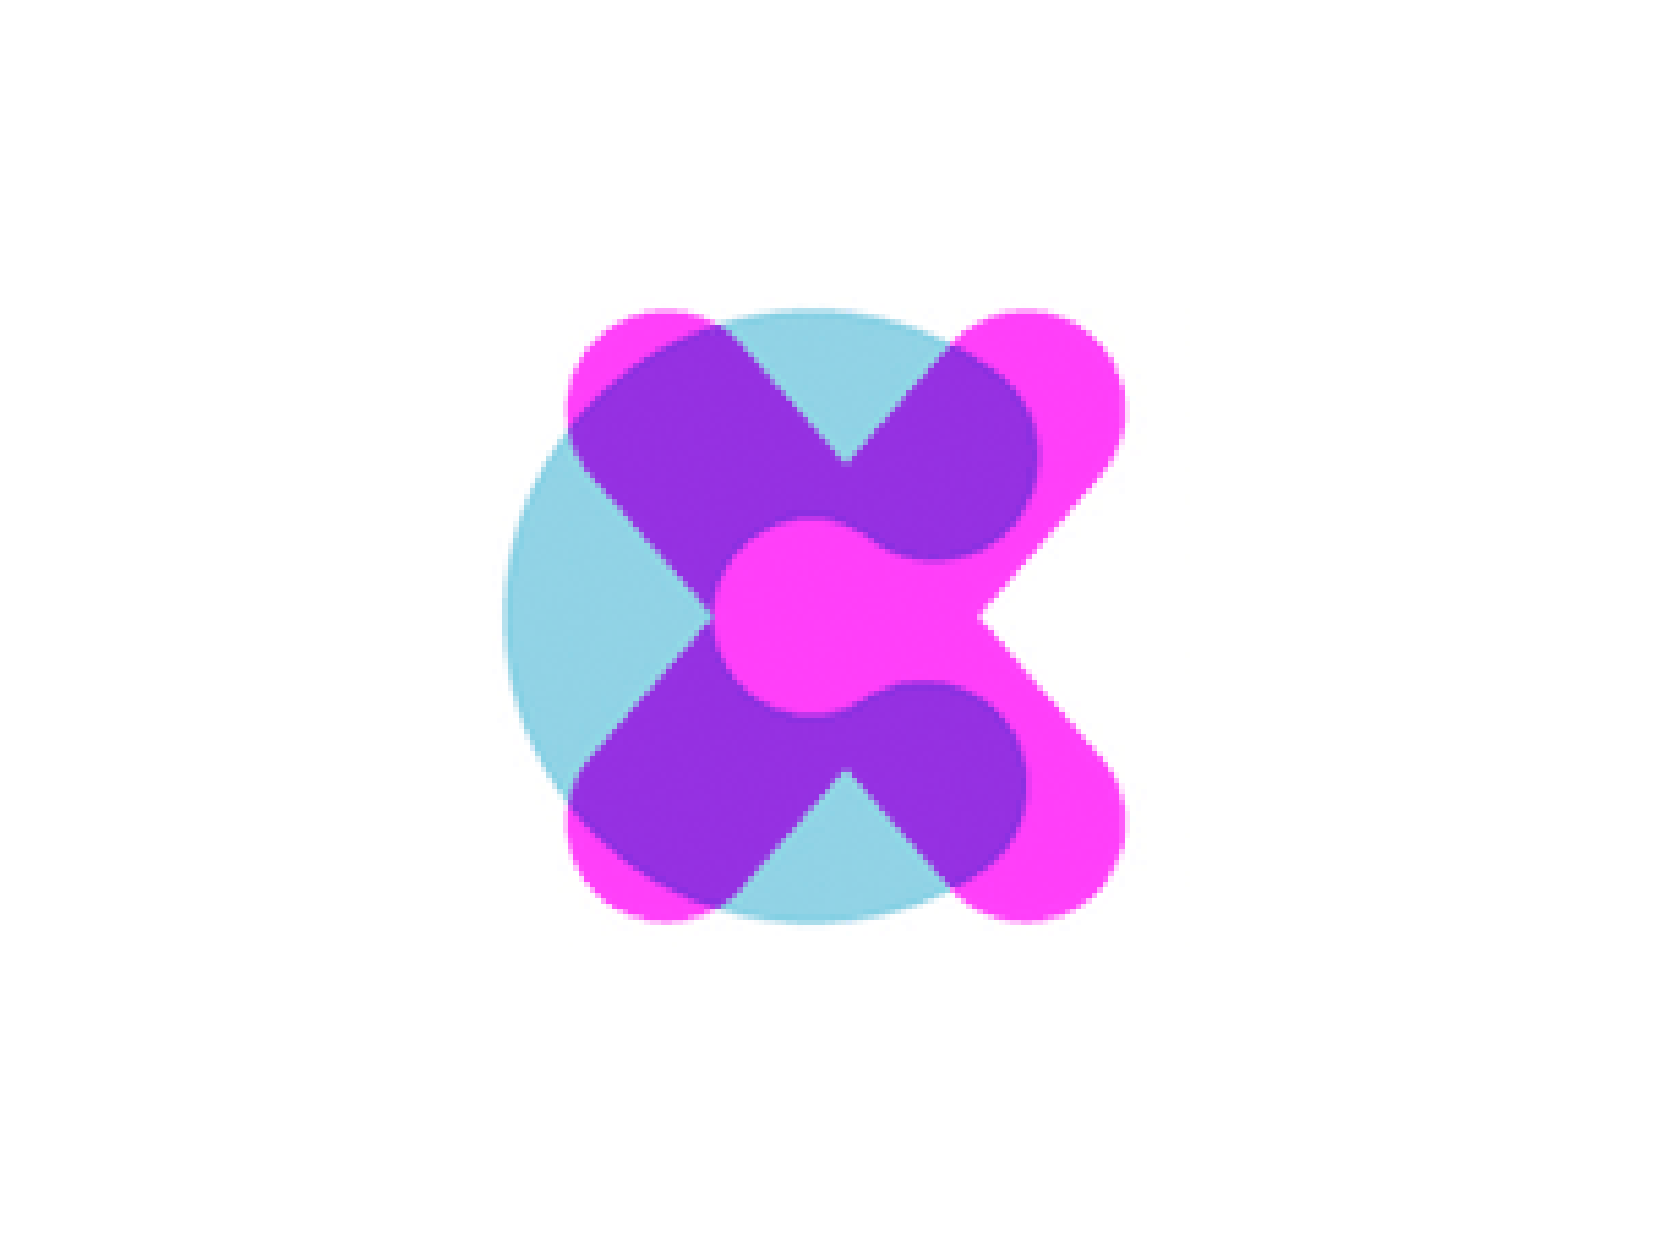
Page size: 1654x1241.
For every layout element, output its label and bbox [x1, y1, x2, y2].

picture [50, 265, 1600, 975]
